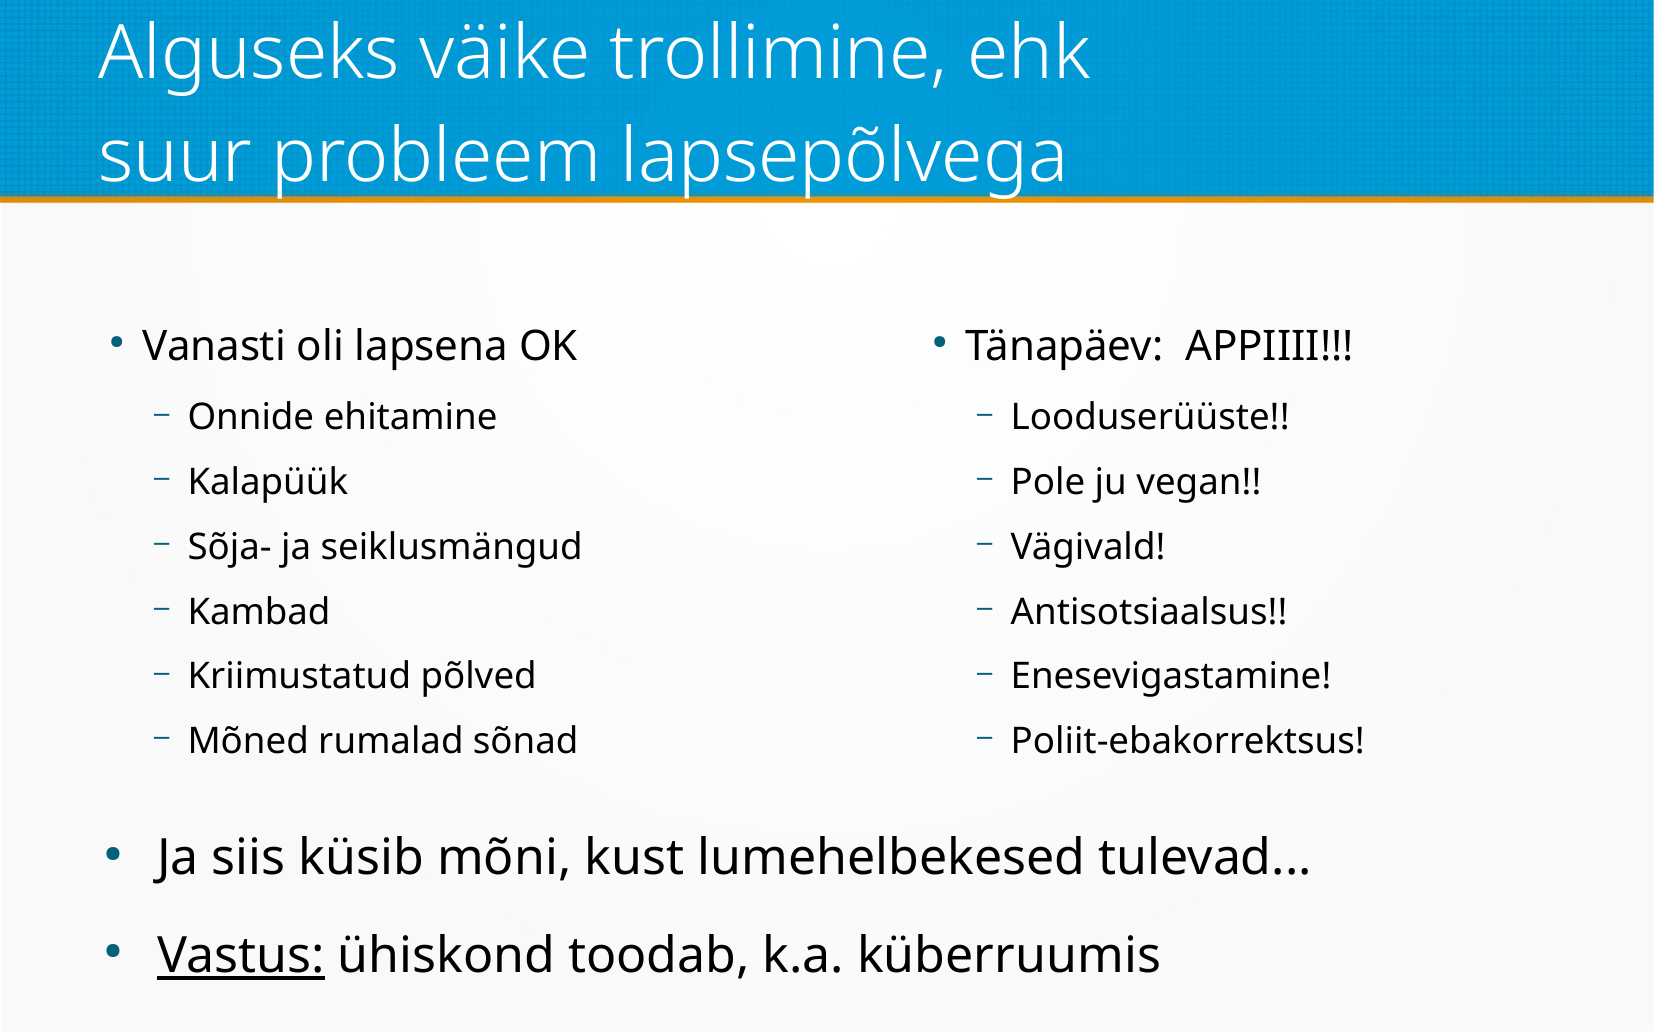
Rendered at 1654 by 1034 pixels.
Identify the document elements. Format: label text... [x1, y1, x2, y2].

list Vanasti oli lapsena OK Onnide ehitamine Kalapüük Sõja- ja seiklusmängud Kambad Kriimustatud põlved Mõned rumalad sõnad [98, 315, 921, 768]
picture [0, 195, 1654, 1034]
list Tänapäev: APPIIII!!! Looduserüüste!! Pole ju vegan!! Vägivald! Antisotsiaalsus!! Enesevigastamine! Poliit-ebakorrektsus! [921, 315, 1654, 768]
title Alguseks väike trollimine, ehk suur probleem lapsepõlvega [98, 0, 1654, 204]
list Ja siis küsib mõni, kust lumehelbekesed tulevad... Vastus: ühiskond toodab, k.a. küberruumis [86, 820, 1654, 1034]
